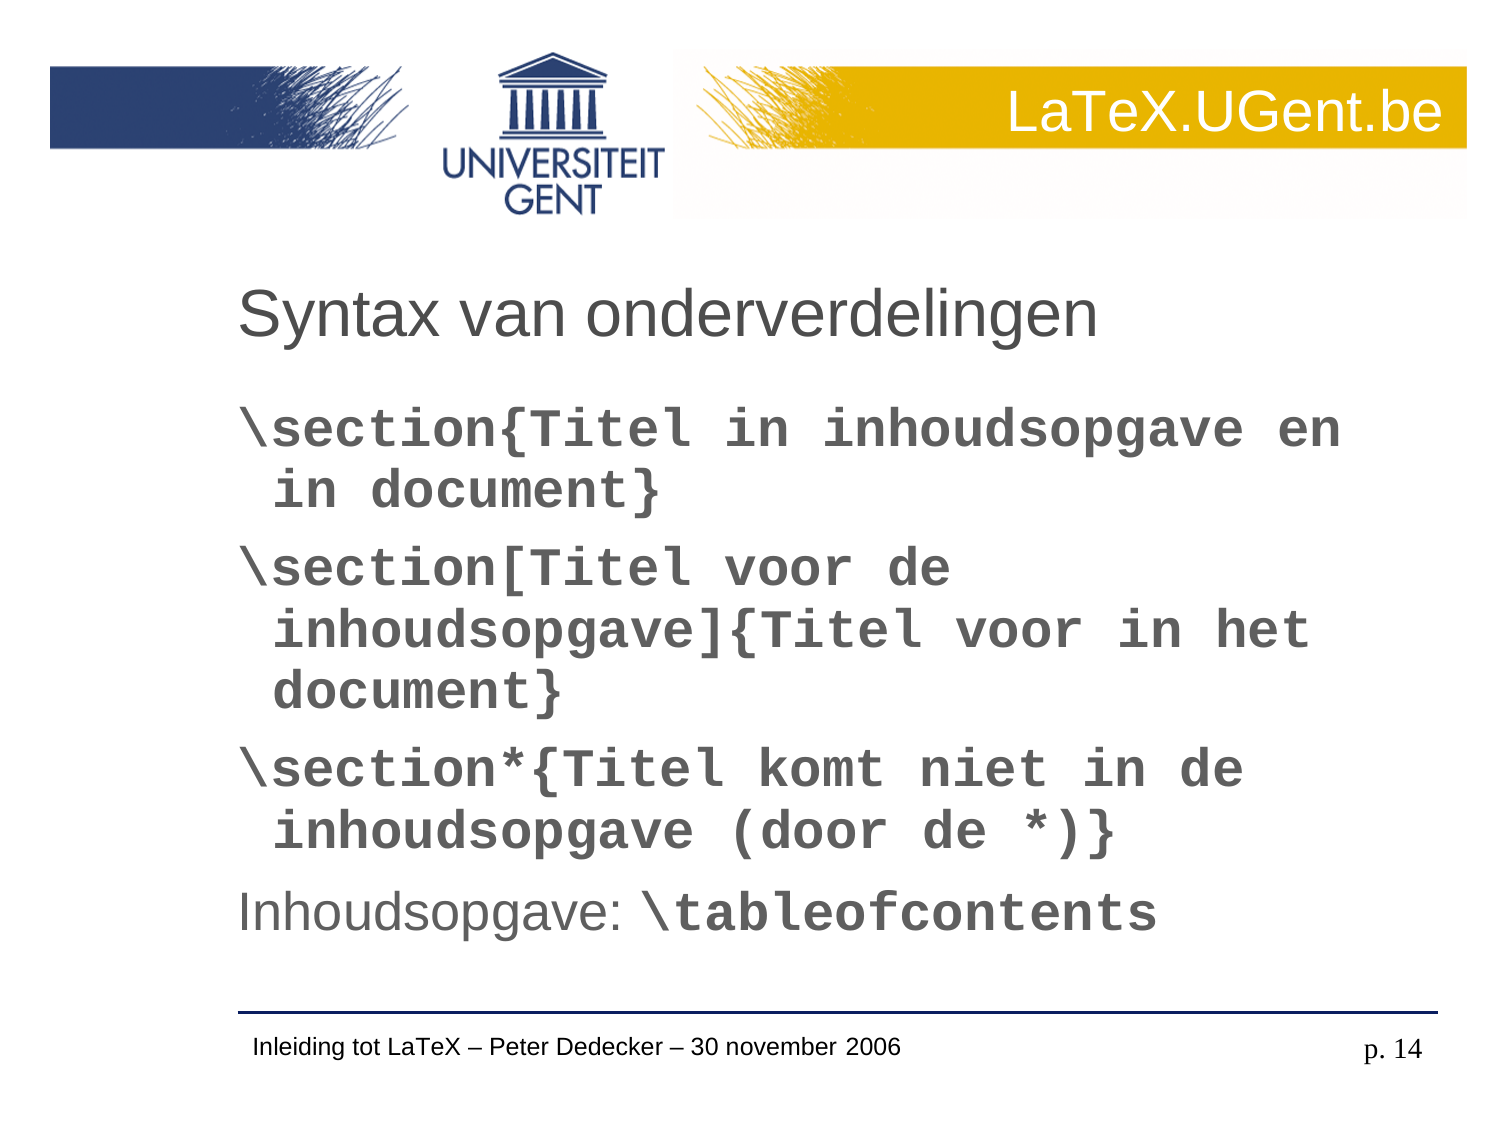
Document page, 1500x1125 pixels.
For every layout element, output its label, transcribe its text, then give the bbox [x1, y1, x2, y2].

title Syntax van onderverdelingen [237, 219, 1438, 400]
picture [50, 49, 1467, 219]
list \section{Titel in inhoudsopgave en in document} \section[Titel voor de inhoudsopgave]{Titel voor in het document} \section*{Titel komt niet in de inhoudsopgave (door de *)} Inhoudsopgave: \tableofcontents [237, 400, 1438, 1002]
